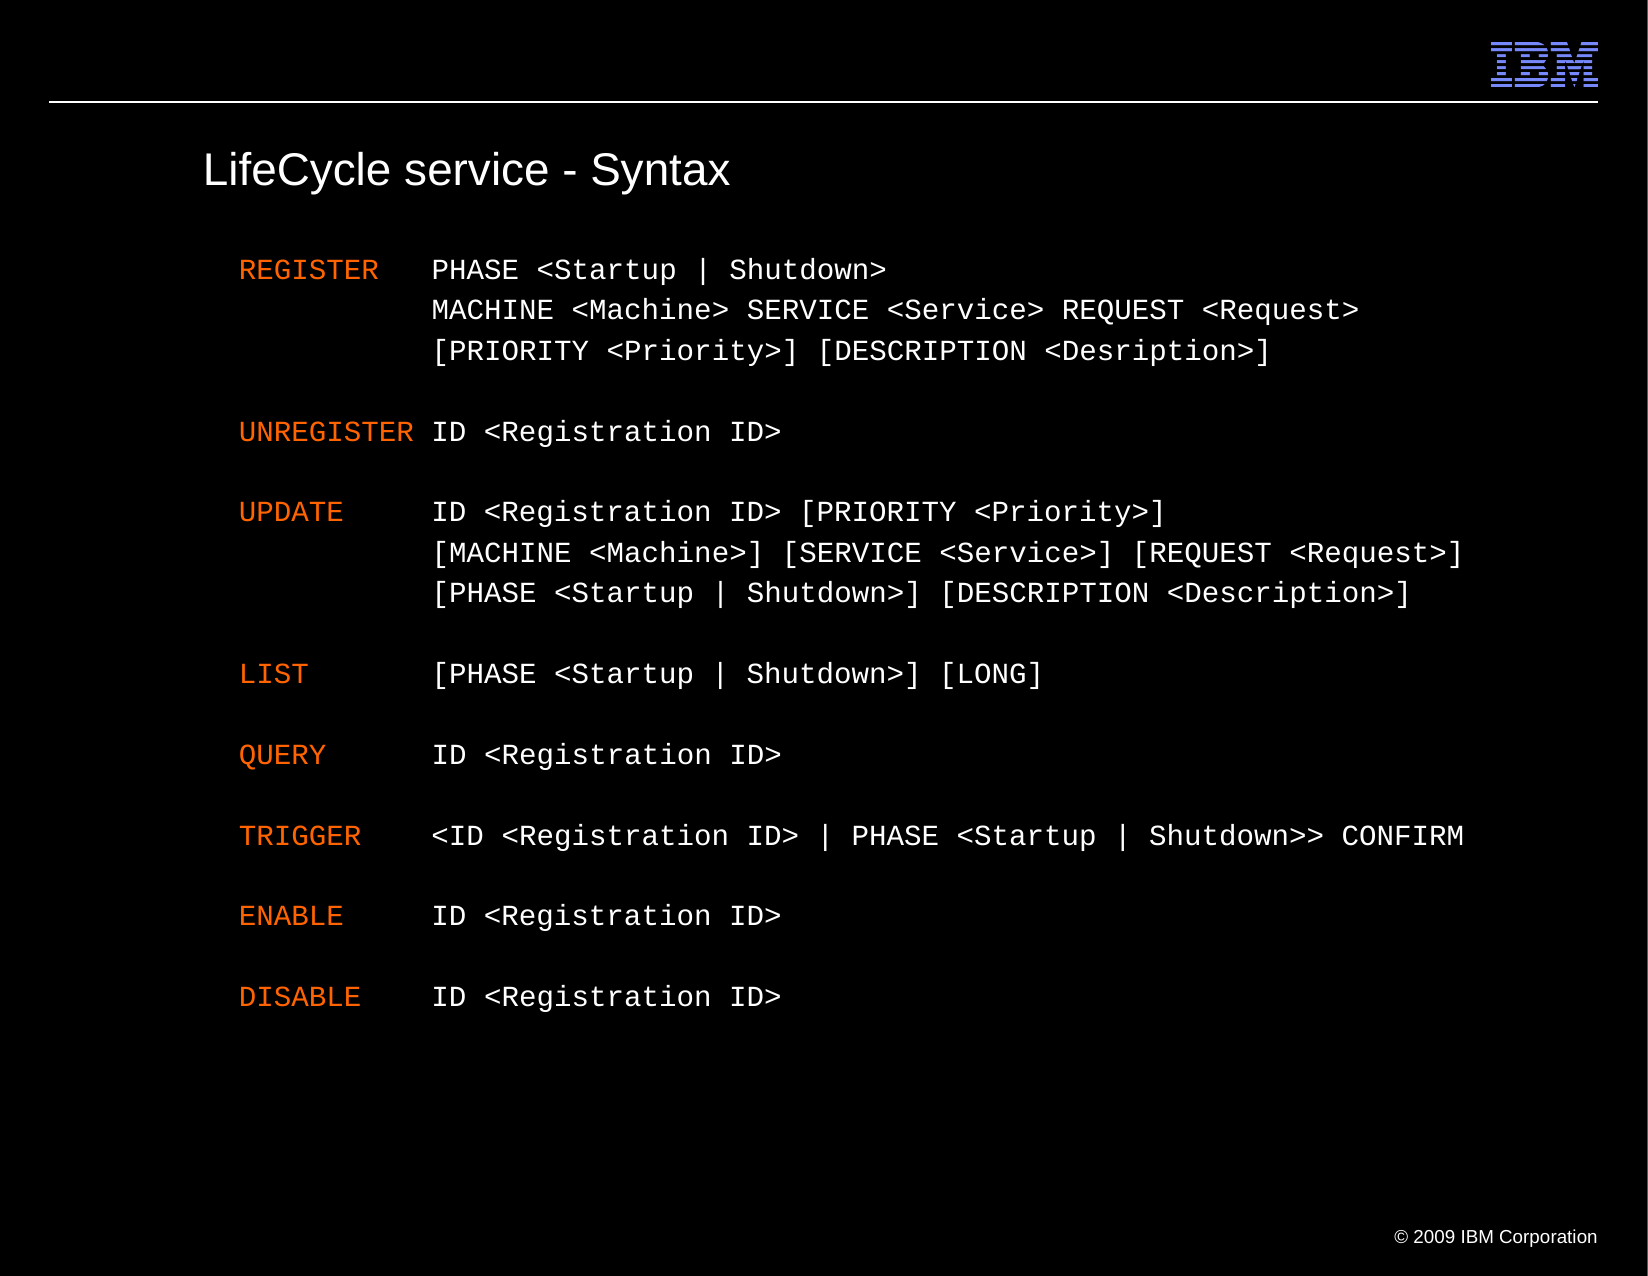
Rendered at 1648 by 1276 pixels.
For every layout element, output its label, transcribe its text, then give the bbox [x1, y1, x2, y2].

text_box REGISTER PHASE <Startup | Shutdown> MACHINE <Machine> SERVICE <Service> REQUEST <Request> [PRIORITY <Priority>] [DESCRIPTION <Desription>] UNREGISTER ID <Registration ID> UPDATE ID <Registration ID> [PRIORITY <Priority>] [MACHINE <Machine>] [SERVICE <Service>] [REQUEST <Request>] [PHASE <Startup | Shutdown>] [DESCRIPTION <Description>] LIST [PHASE <Startup | Shutdown>] [LONG] QUERY ID <Registration ID> TRIGGER <ID <Registration ID> | PHASE <Startup | Shutdown>> CONFIRM ENABLE ID <Registration ID> DISABLE ID <Registration ID> [239, 250, 1648, 1013]
title LifeCycle service - Syntax [186, 137, 1648, 231]
picture [1491, 42, 1598, 87]
